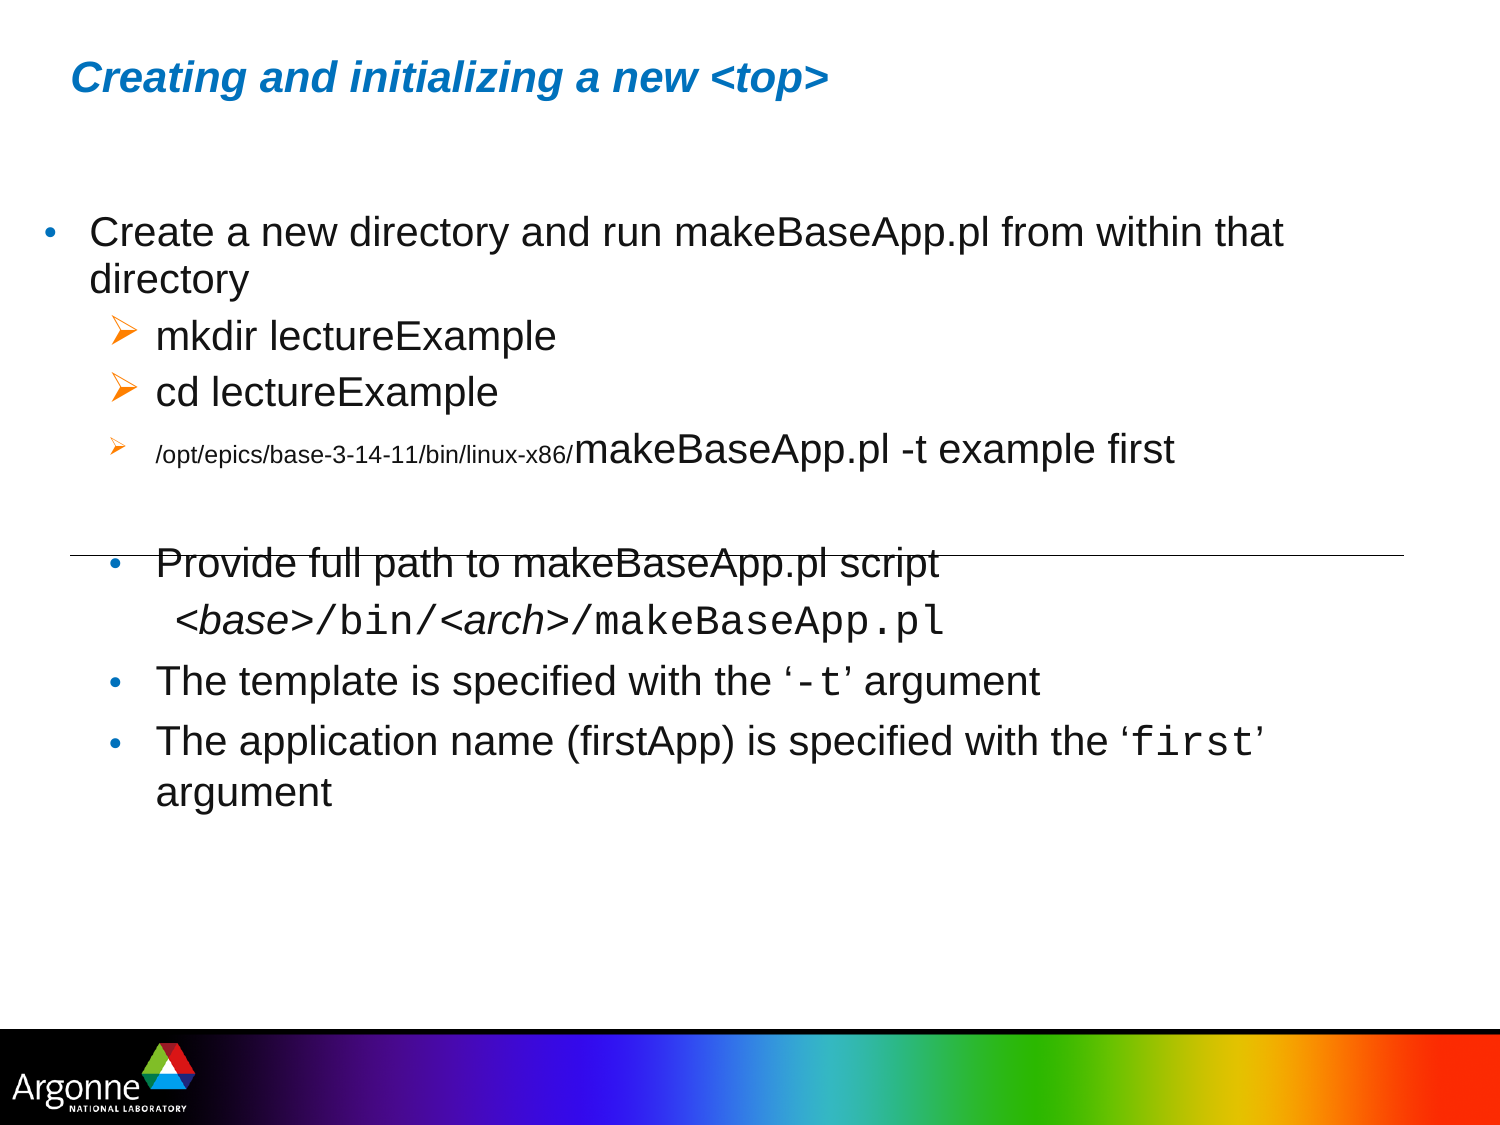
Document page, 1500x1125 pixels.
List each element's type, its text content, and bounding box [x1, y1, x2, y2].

list Create a new directory and run makeBaseApp.pl from within that directory mkdir lectureExample cd lectureExample /opt/epics/base-3-14-11/bin/linux-x86/makeBaseApp.pl -t example first Provide full path to makeBaseApp.pl script <base>/bin/<arch>/makeBaseApp.pl The template is specified with the ‘-t’ argument The application name (firstApp) is specified with the ‘first’ argument [28, 201, 1446, 914]
title Creating and initializing a new <top> [55, 57, 1361, 113]
picture [0, 1029, 1500, 1125]
